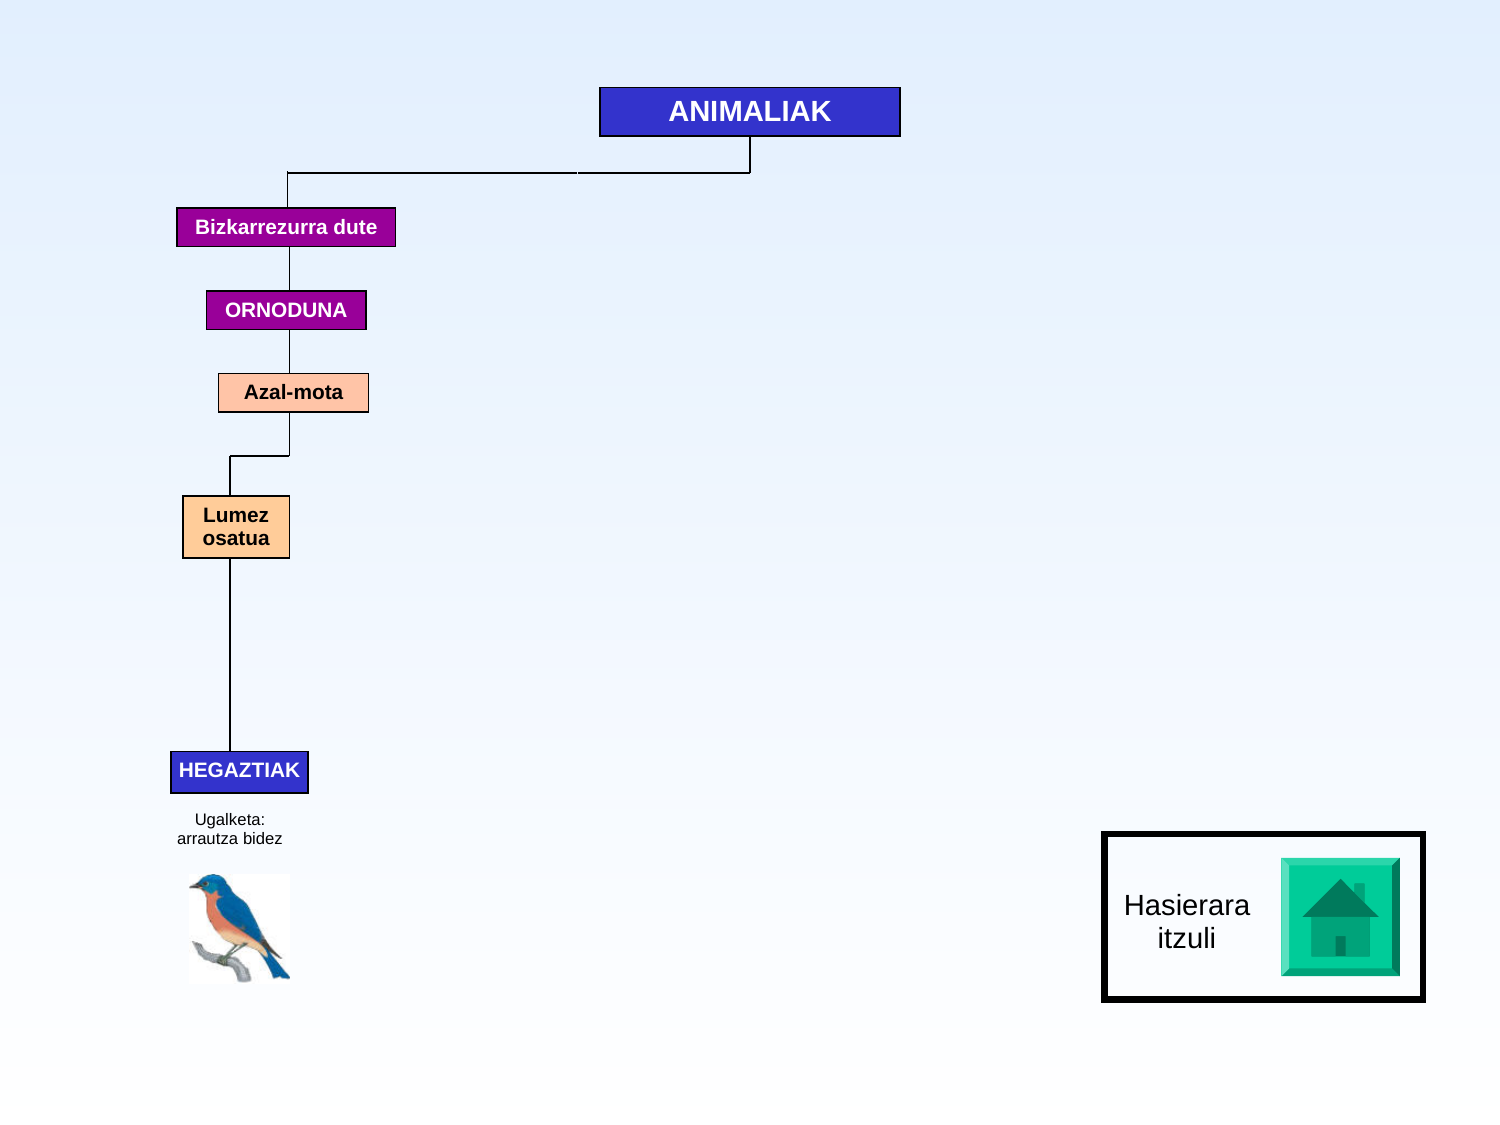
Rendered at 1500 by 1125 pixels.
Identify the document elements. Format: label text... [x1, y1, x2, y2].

text_box ANIMALIAK [600, 87, 901, 136]
text_box Hasierara itzuli [1108, 881, 1270, 963]
text_box Bizkarrezurra dute [177, 207, 396, 247]
picture [189, 874, 290, 984]
text_box Azal-mota [218, 373, 369, 413]
text_box Ugalketa: arrautza bidez [159, 802, 302, 856]
text_box Lumez osatua [183, 495, 290, 558]
text_box ORNODUNA [206, 290, 367, 330]
text_box HEGAZTIAK [171, 751, 309, 794]
